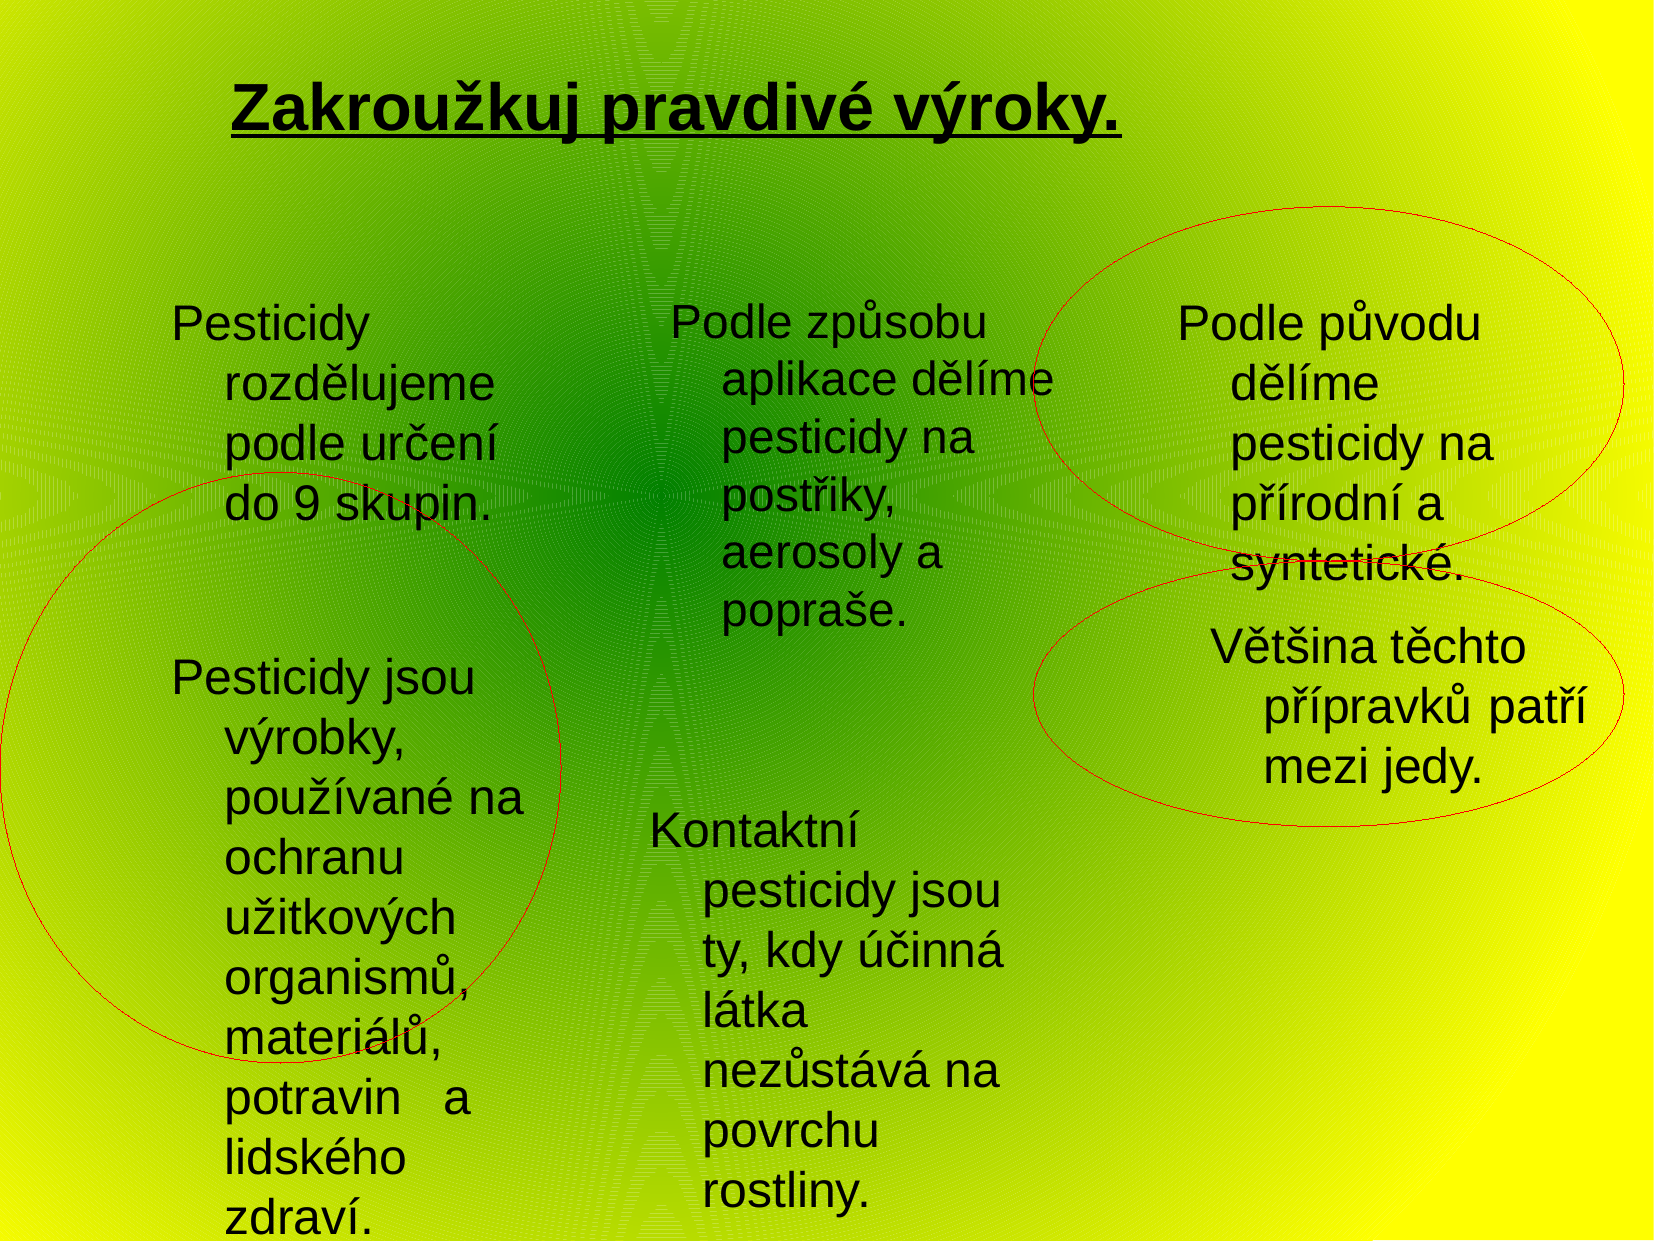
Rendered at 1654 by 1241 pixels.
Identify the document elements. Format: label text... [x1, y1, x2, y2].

list Kontaktní pesticidy jsou ty, kdy účinná látka nezůstává na povrchu rostliny. [561, 797, 1041, 1241]
list Většina těchto přípravků patří mezi jedy. [1122, 613, 1602, 1004]
list Pesticidy rozdělujeme podle určení do 9 skupin. Pesticidy jsou výrobky, používané na ochranu užitkových organismů, materiálů, potravin a lidského zdraví. [82, 290, 562, 958]
list Podle způsobu aplikace dělíme pesticidy na postřiky, aerosoly a popraše. [585, 290, 1065, 681]
list Podle původu dělíme pesticidy na přírodní a syntetické. [1088, 290, 1569, 681]
title Zakroužkuj pravdivé výroky. [82, 0, 1571, 208]
